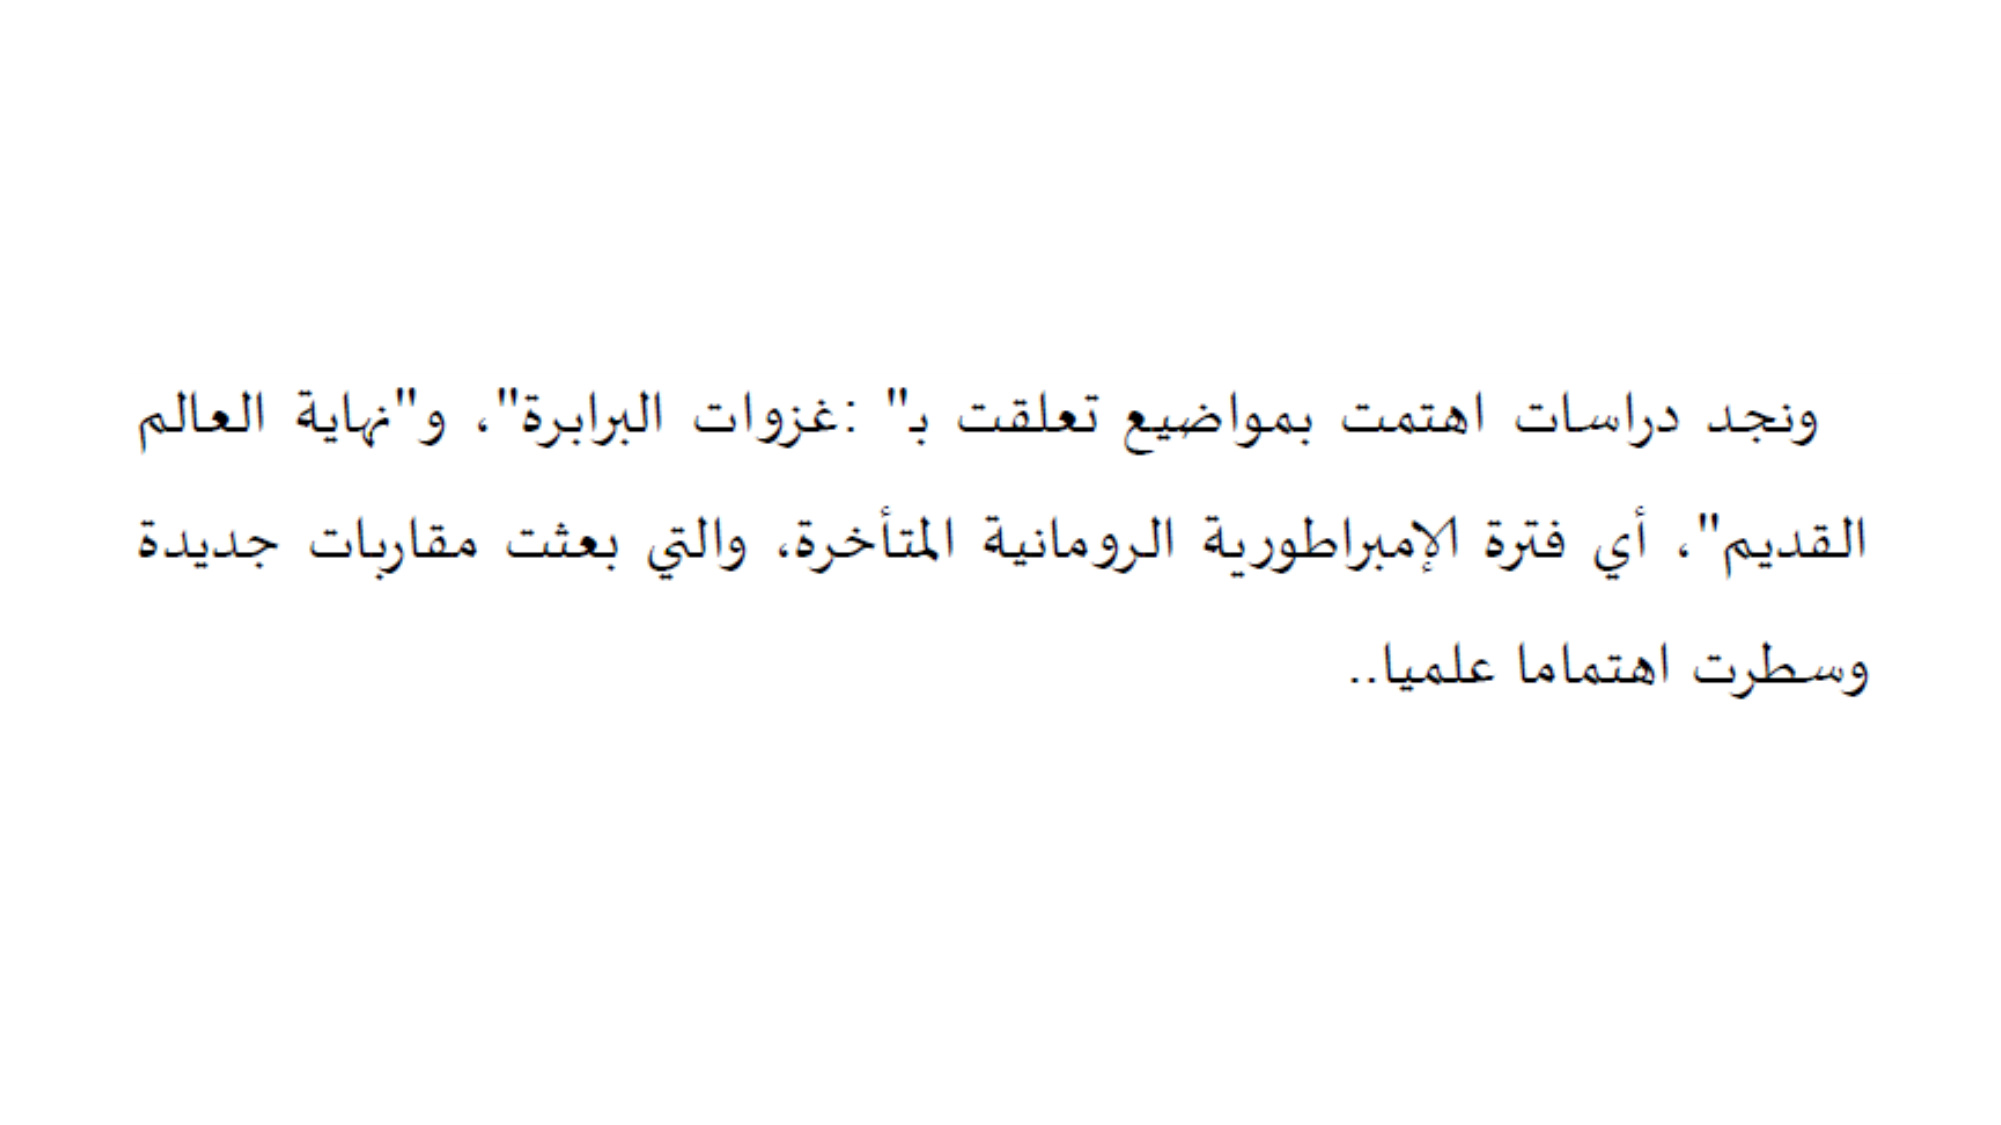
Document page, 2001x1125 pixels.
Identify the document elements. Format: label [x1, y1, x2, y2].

picture [123, 372, 1914, 753]
